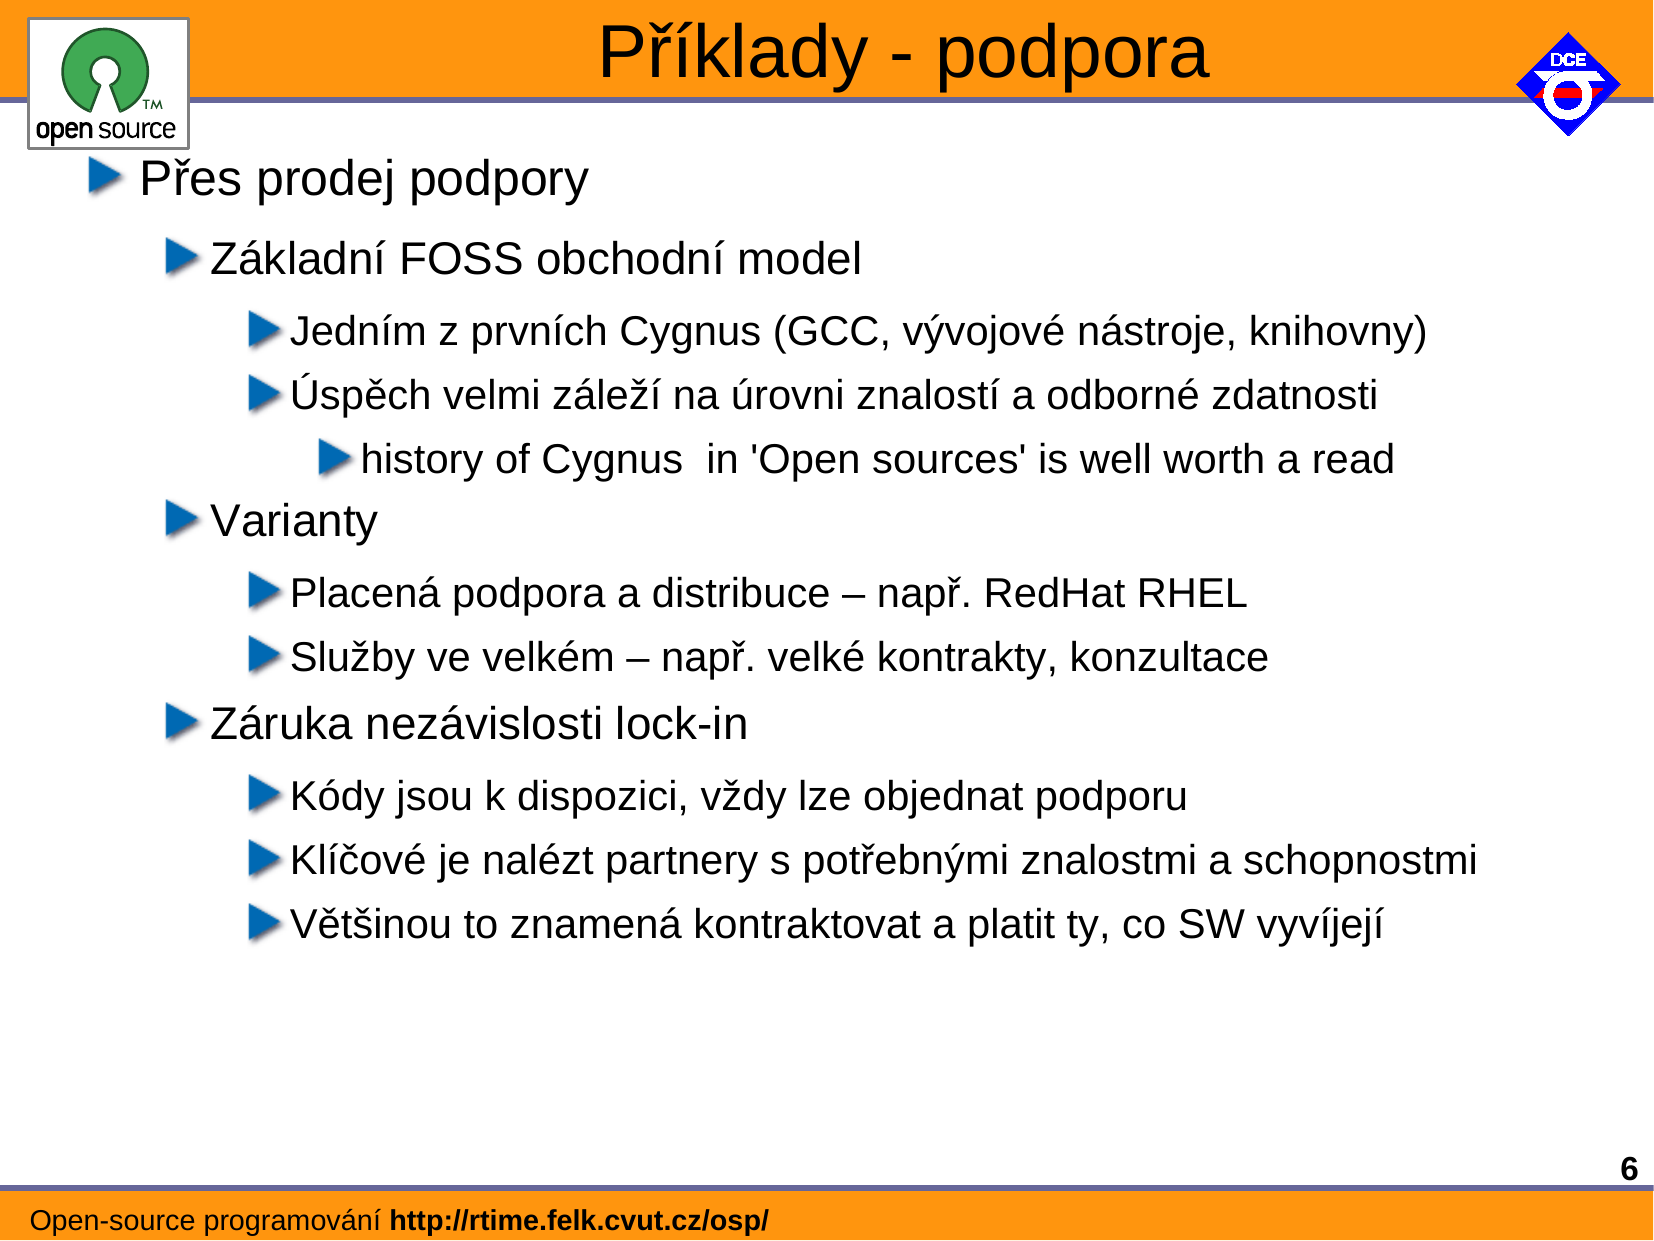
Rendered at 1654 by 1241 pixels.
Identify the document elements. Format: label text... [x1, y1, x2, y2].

list Přes prodej podpory Základní FOSS obchodní model Jedním z prvních Cygnus (GCC, vývojové nástroje, knihovny) Úspěch velmi záleží na úrovni znalostí a odborné zdatnosti history of Cygnus in 'Open sources' is well worth a read Varianty Placená podpora a distribuce – např. RedHat RHEL Služby ve velkém – např. velké kontrakty, konzultace Záruka nezávislosti lock-in Kódy jsou k dispozici, vždy lze objednat podporu Klíčové je nalézt partnery s potřebnými znalostmi a schopnostmi Většinou to znamená kontraktovat a platit ty, co SW vyvíjejí [68, 150, 1592, 1226]
title Příklady - podpora [178, 4, 1631, 98]
